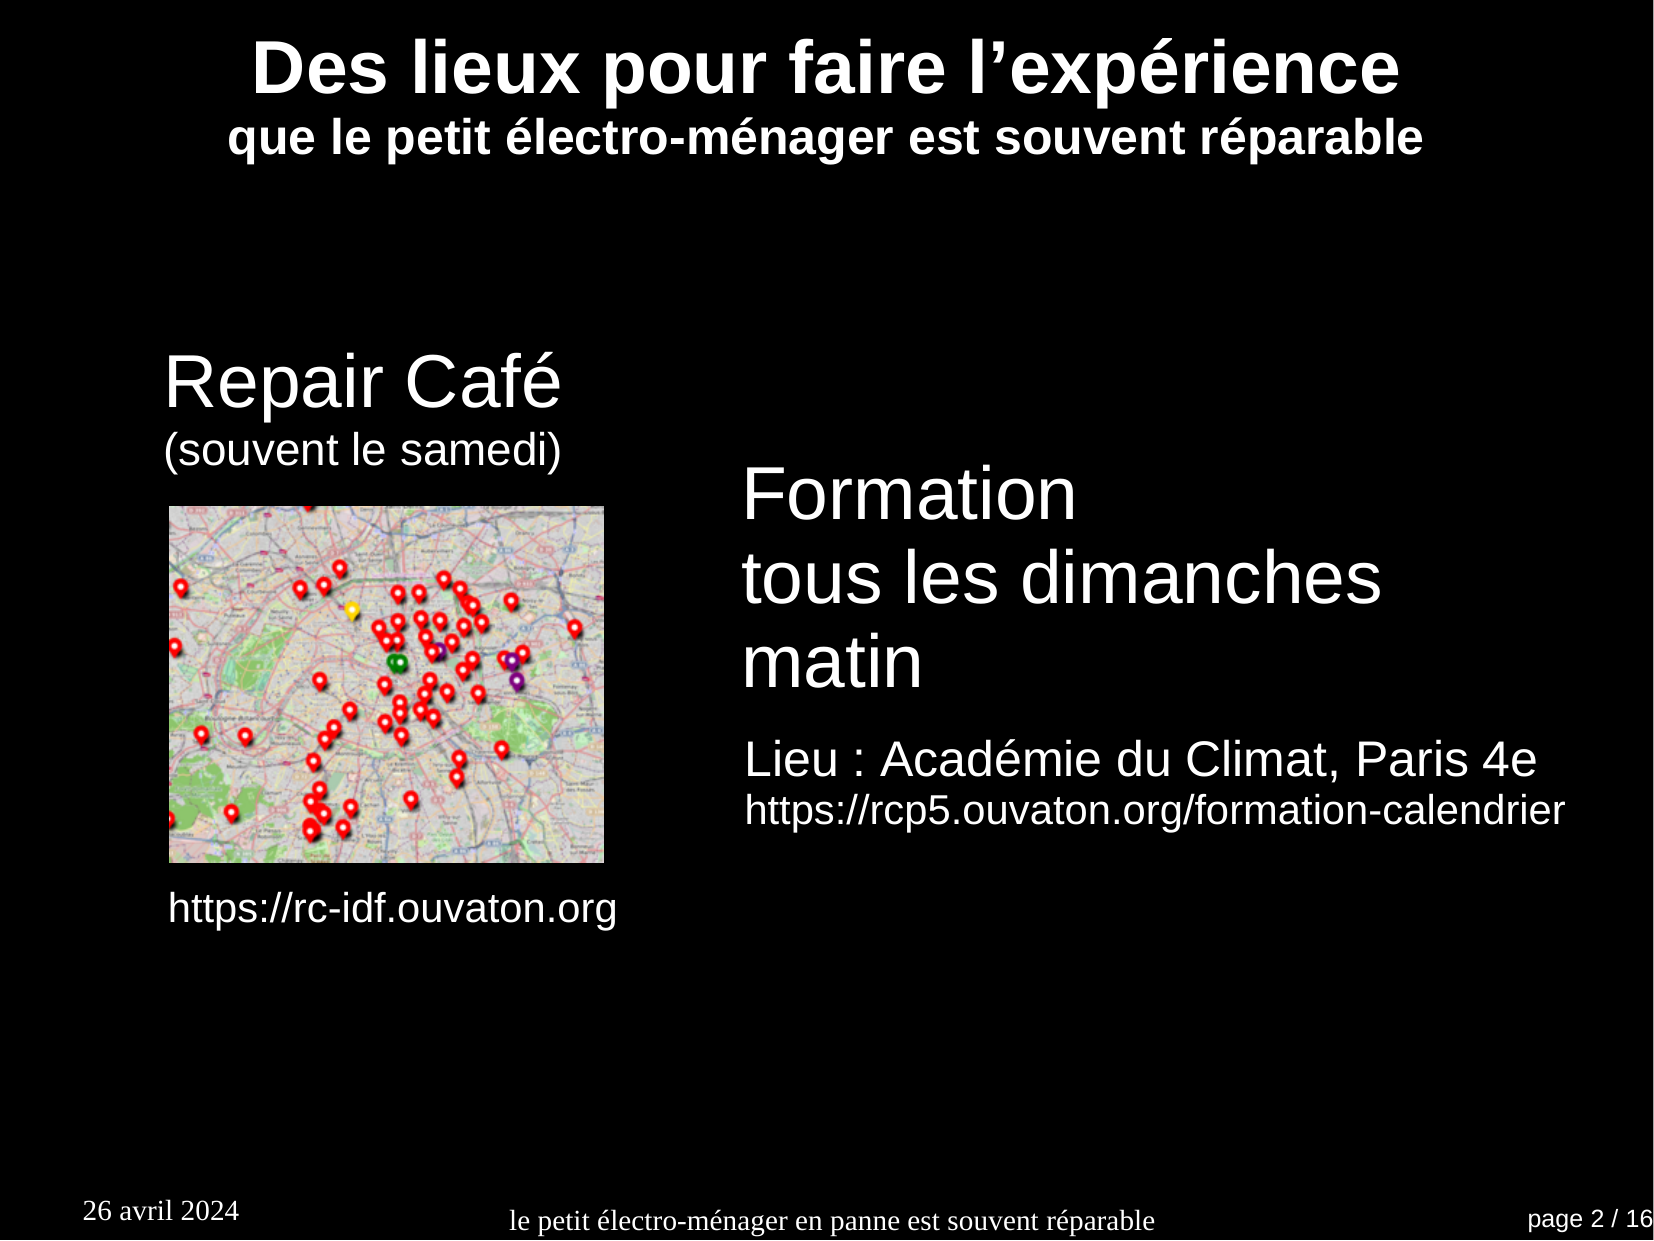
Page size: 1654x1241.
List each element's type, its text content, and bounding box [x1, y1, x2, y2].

text_box Formation tous les dimanches matin [726, 443, 1399, 711]
title Des lieux pour faire l’expérience que le petit électro-ménager est souvent réparable [17, 6, 1636, 185]
text_box https://rc-idf.ouvaton.org [153, 877, 634, 1004]
text_box Repair Café (souvent le samedi) [148, 332, 609, 600]
picture [169, 506, 604, 863]
text_box Lieu : Académie du Climat, Paris 4e https://rcp5.ouvaton.org/formation-calendrier [729, 723, 1582, 850]
